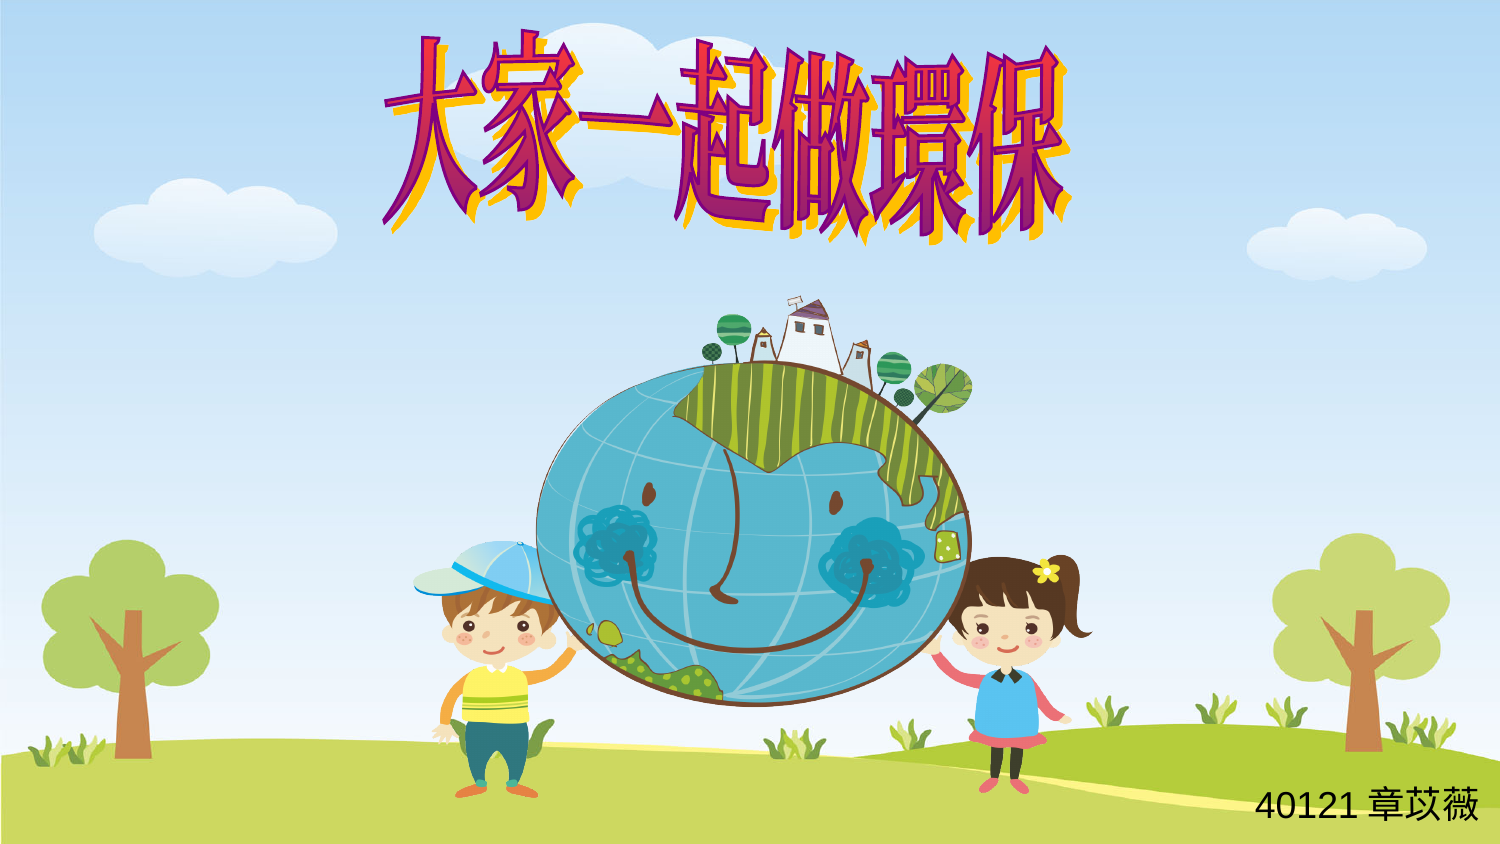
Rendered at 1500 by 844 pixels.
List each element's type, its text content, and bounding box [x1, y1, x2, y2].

text_box 大家一起做環保 [580, 96, 672, 126]
text_box 大家一起做環保 [383, 37, 476, 223]
text_box 大家一起做環保 [480, 30, 574, 211]
text_box 大家一起做環保 [890, 124, 965, 235]
text_box 大家一起做環保 [870, 55, 965, 220]
text_box 大家一起做環保 [968, 47, 1062, 234]
text_box 40121章苡薇 [1240, 767, 1500, 833]
text_box 大家一起做環保 [795, 52, 869, 234]
text_box 大家一起做環保 [773, 49, 803, 229]
text_box 大家一起做環保 [675, 40, 770, 221]
picture [0, 0, 1500, 844]
